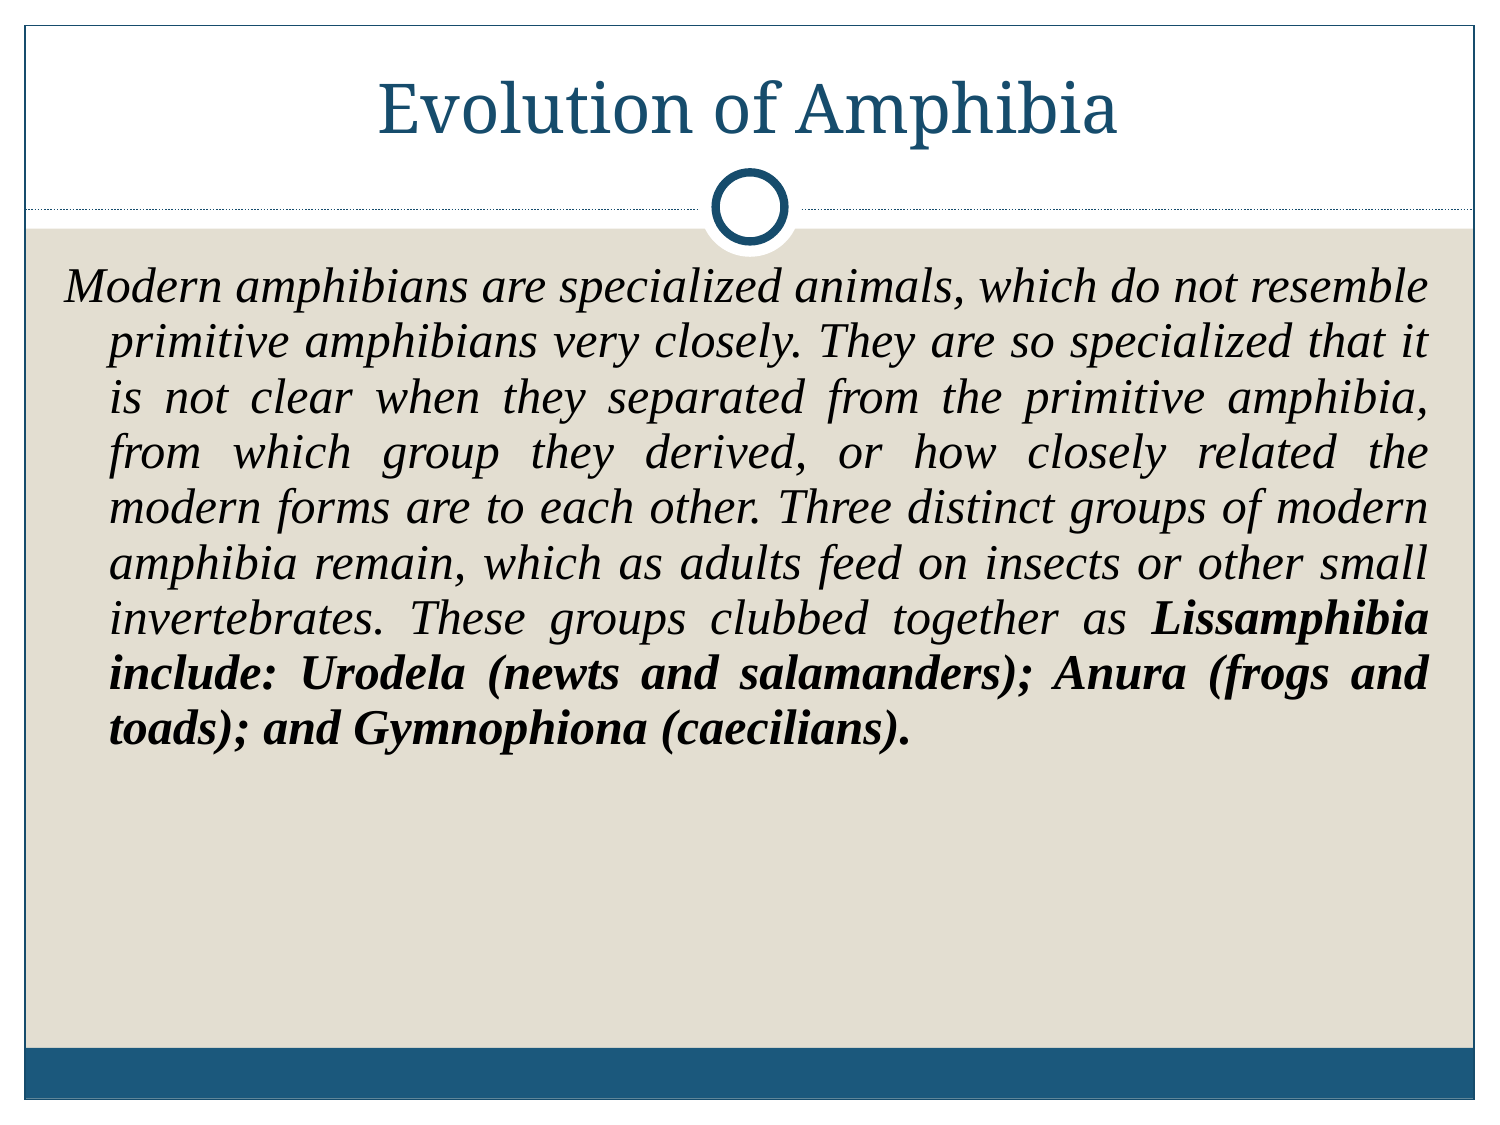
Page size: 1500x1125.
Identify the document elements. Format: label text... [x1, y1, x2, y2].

list Modern amphibians are specialized animals, which do not resemble primitive amphibians very closely. They are so specialized that it is not clear when they separated from the primitive amphibia, from which group they derived, or how closely related the modern forms are to each other. Three distinct groups of modern amphibia remain, which as adults feed on insects or other small invertebrates. These groups clubbed together as Lissamphibia include: Urodela (newts and salamanders); Anura (frogs and toads); and Gymnophiona (caecilians). [49, 250, 1445, 1059]
title Evolution of Amphibia [49, 37, 1450, 162]
